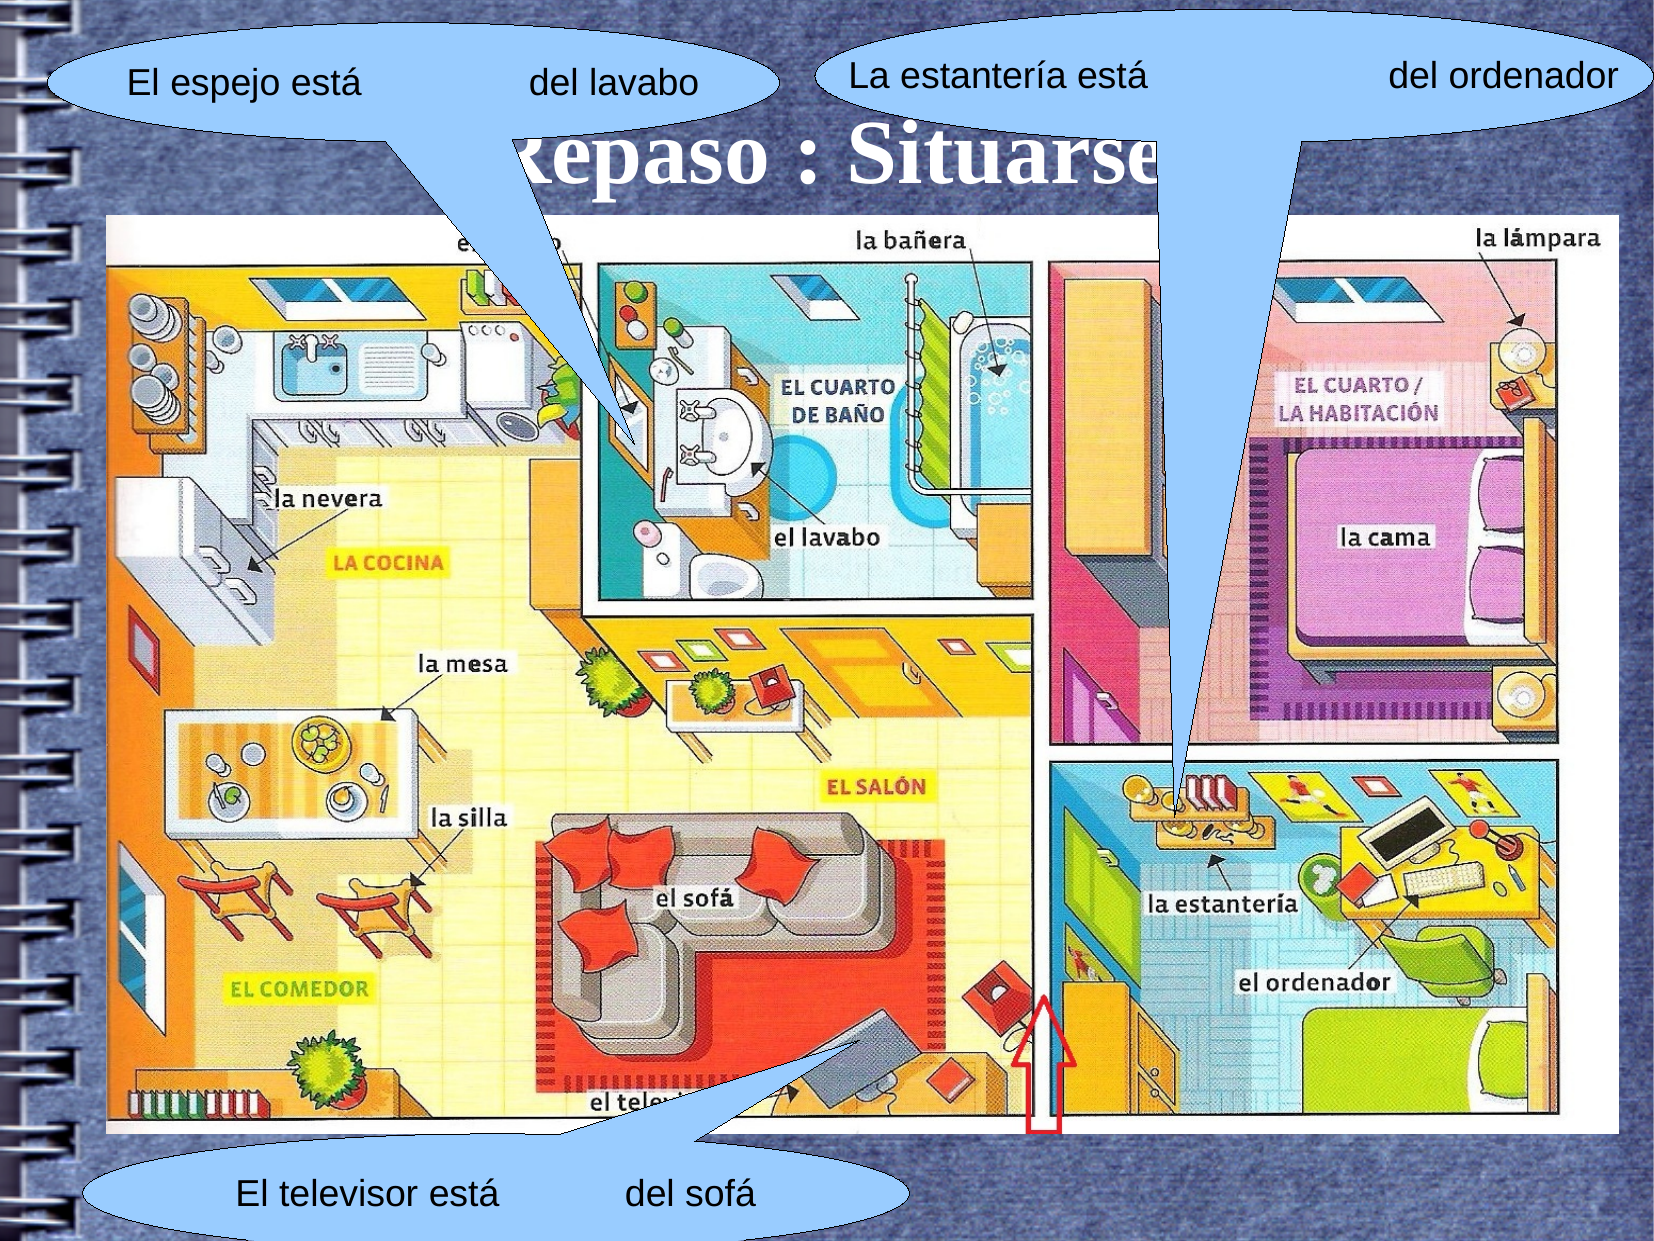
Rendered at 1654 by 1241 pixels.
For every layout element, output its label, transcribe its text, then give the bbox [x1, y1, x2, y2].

picture [0, 0, 1654, 1241]
title Repaso : Situarse [1289, 116, 1571, 215]
text_box El espejo está del lavabo [47, 22, 780, 445]
text_box El televisor está del sofá [82, 1040, 910, 1241]
text_box La estantería está del ordenador [814, 9, 1654, 818]
title Repaso : Situarse [513, 49, 1158, 215]
title Repaso : Situarse [82, 108, 445, 257]
